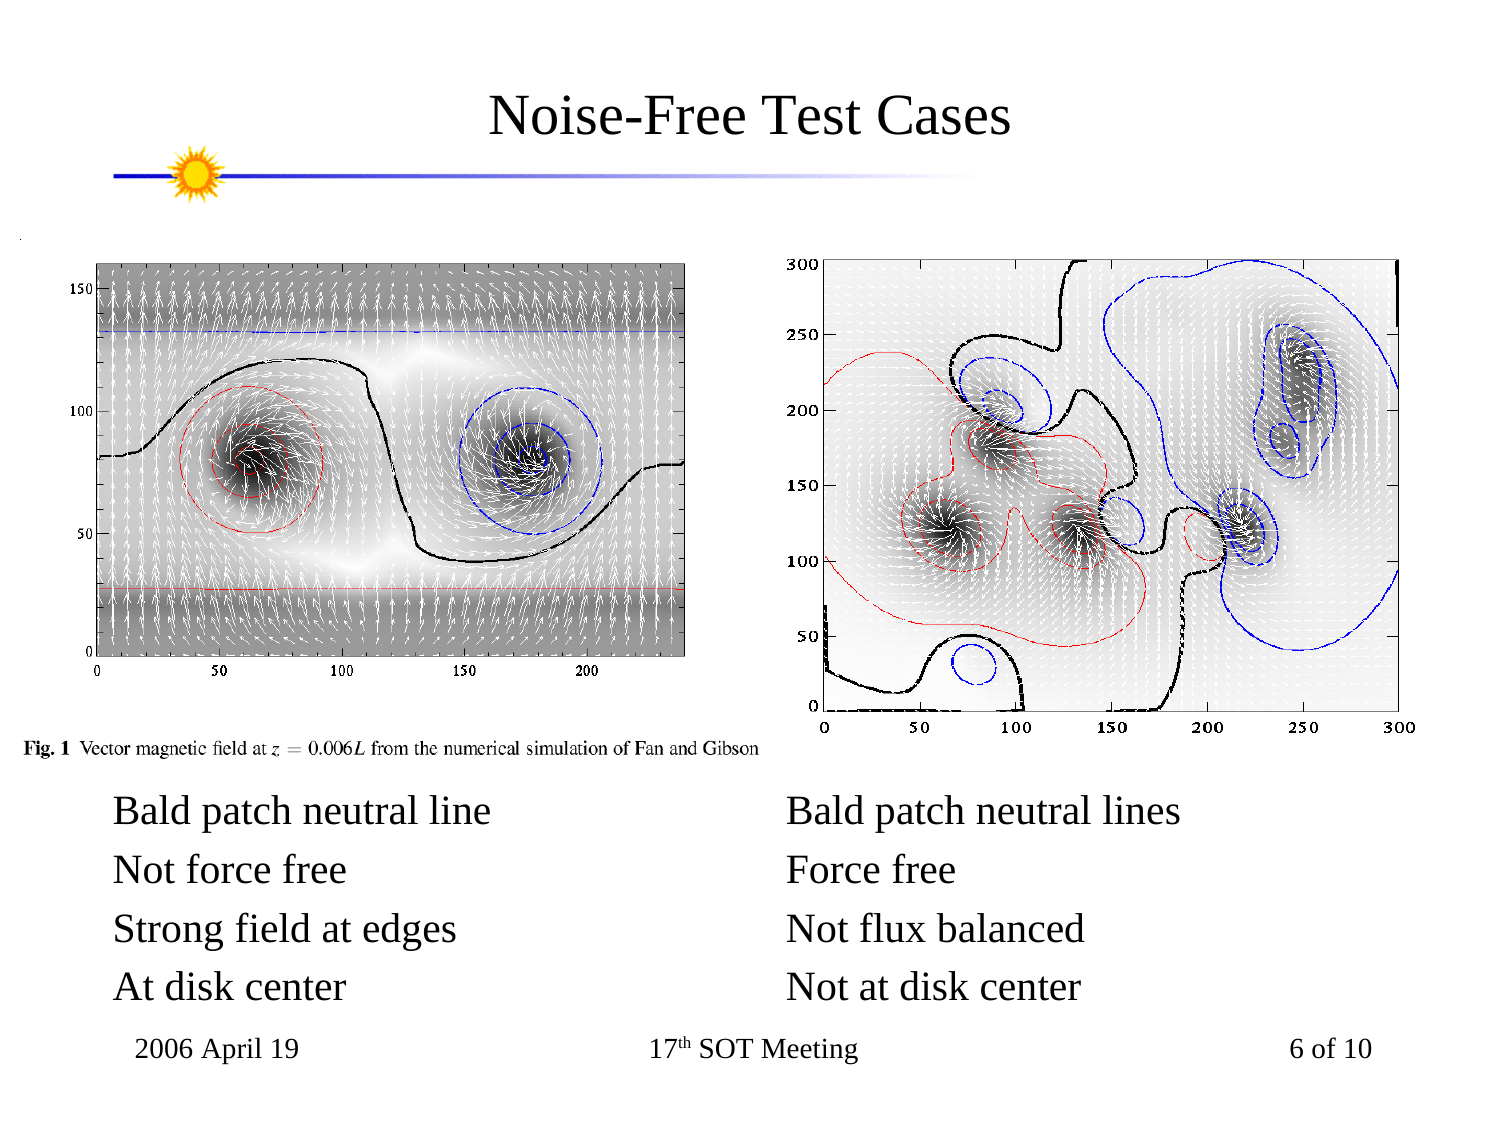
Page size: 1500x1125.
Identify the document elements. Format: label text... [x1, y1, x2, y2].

picture [785, 228, 1458, 749]
picture [112, 172, 991, 209]
list Bald patch neutral line Not force free Strong field at edges At disk center [112, 787, 601, 1010]
picture [20, 239, 771, 761]
list Bald patch neutral lines Force free Not flux balanced Not at disk center [785, 787, 1274, 1010]
title Noise-Free Test Cases [112, 58, 1388, 172]
